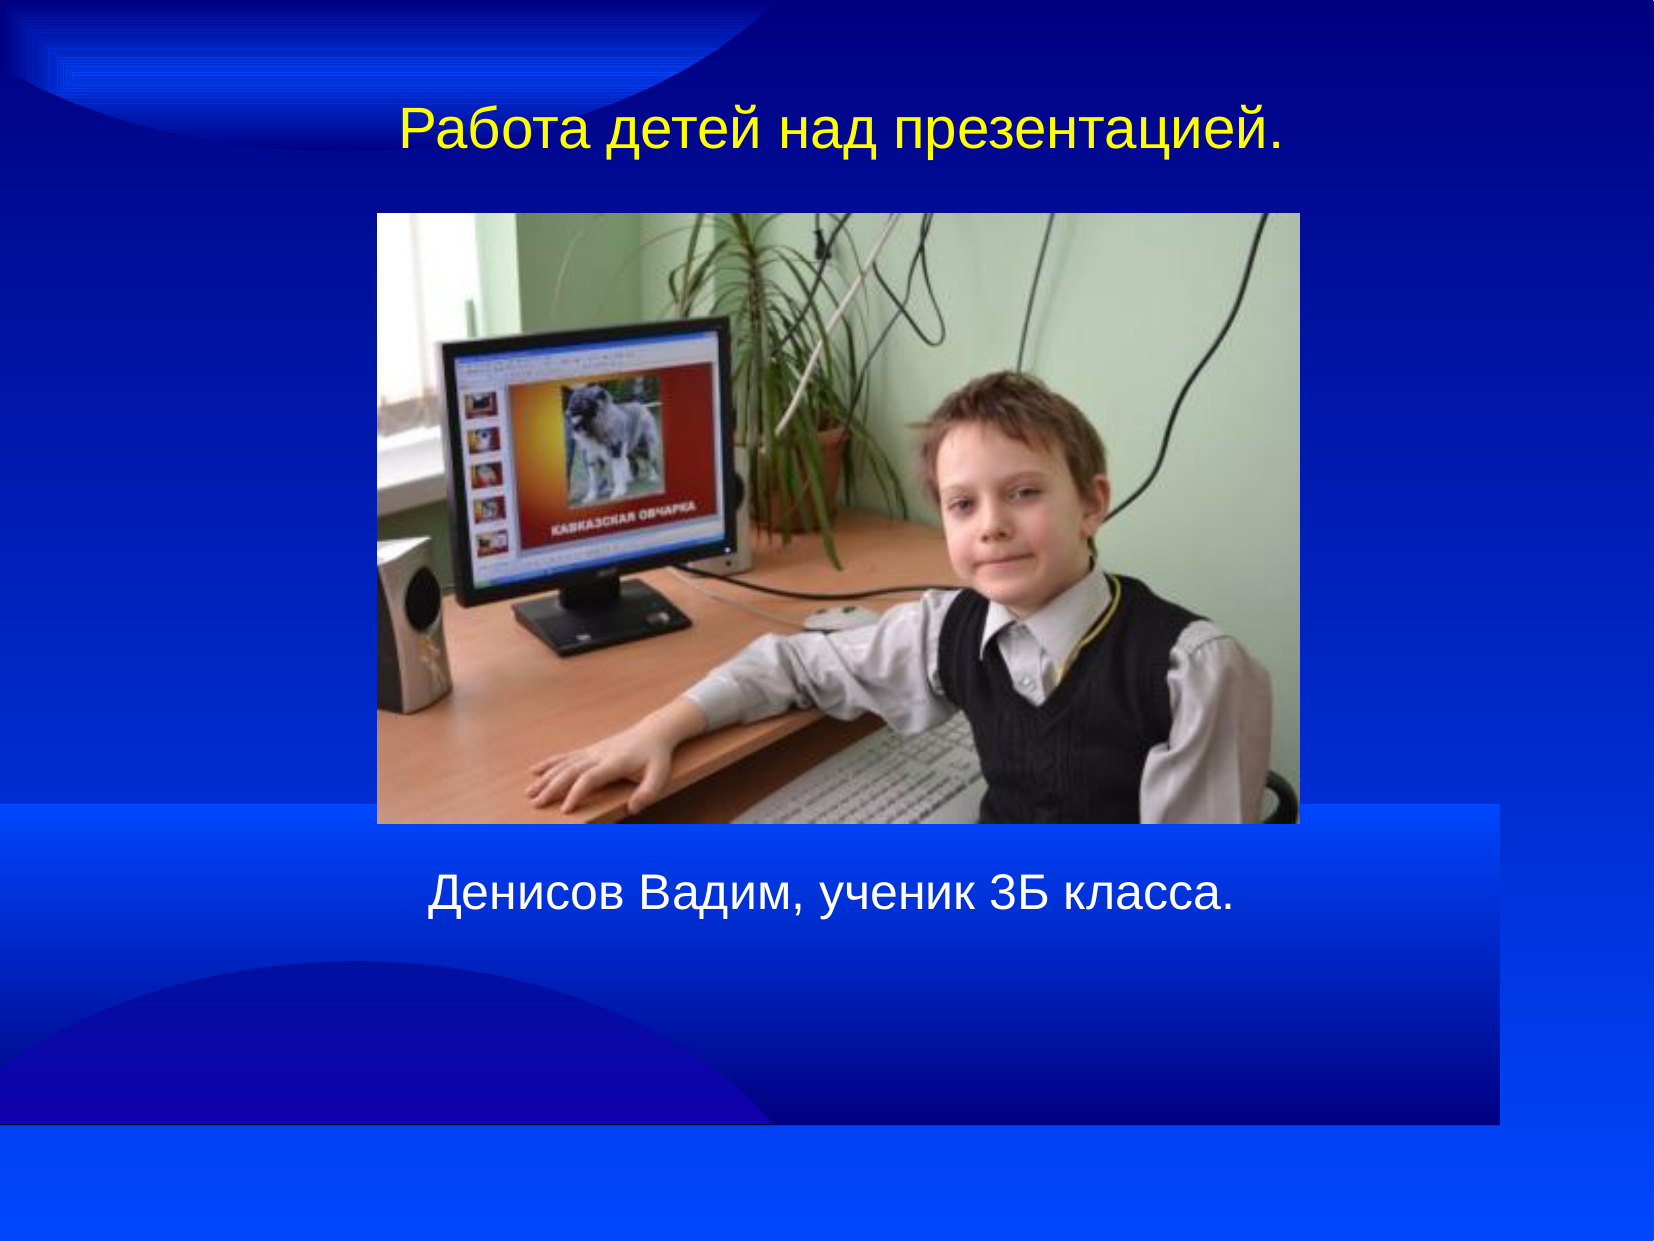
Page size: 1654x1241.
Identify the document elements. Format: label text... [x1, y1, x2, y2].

picture [377, 213, 1300, 824]
text_box Работа детей над презентацией. [383, 88, 1654, 169]
text_box Денисов Вадим, ученик 3Б класса. [413, 857, 1565, 928]
